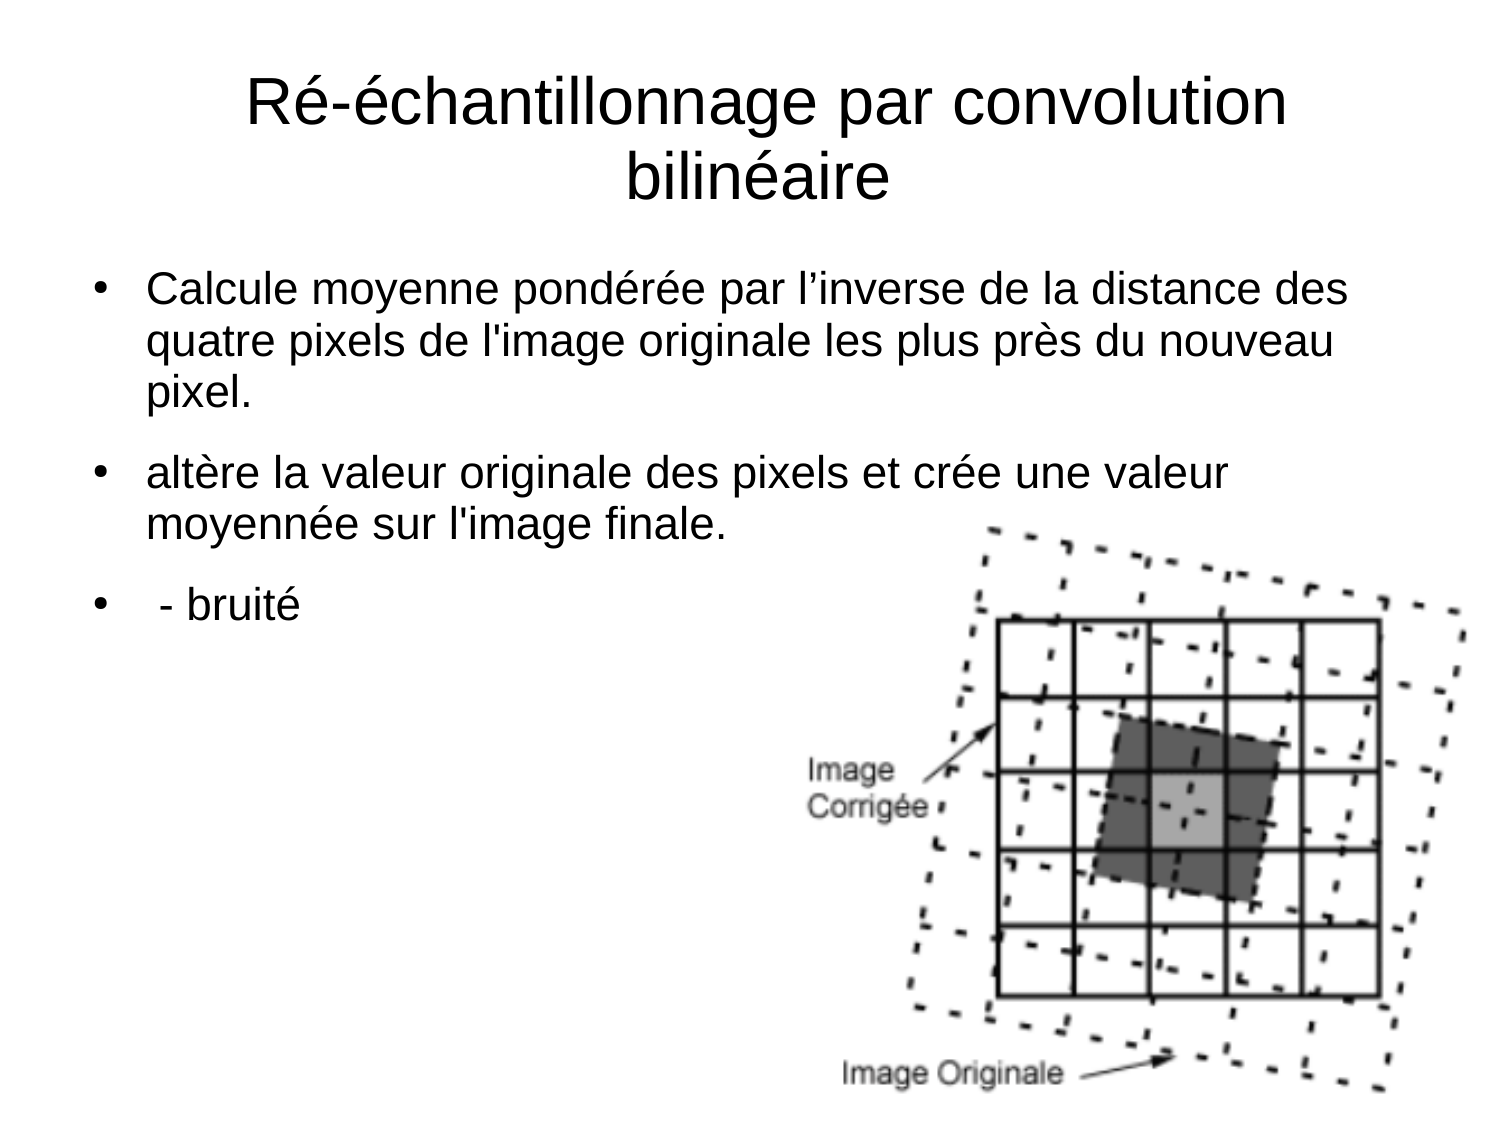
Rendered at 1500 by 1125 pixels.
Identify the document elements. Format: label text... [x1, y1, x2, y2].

picture [795, 507, 1489, 1114]
title Ré-échantillonnage par convolution bilinéaire [75, 44, 1425, 233]
list Calcule moyenne pondérée par l’inverse de la distance des quatre pixels de l'image originale les plus près du nouveau pixel. altère la valeur originale des pixels et crée une valeur moyennée sur l'image finale. - bruité [75, 263, 1425, 916]
